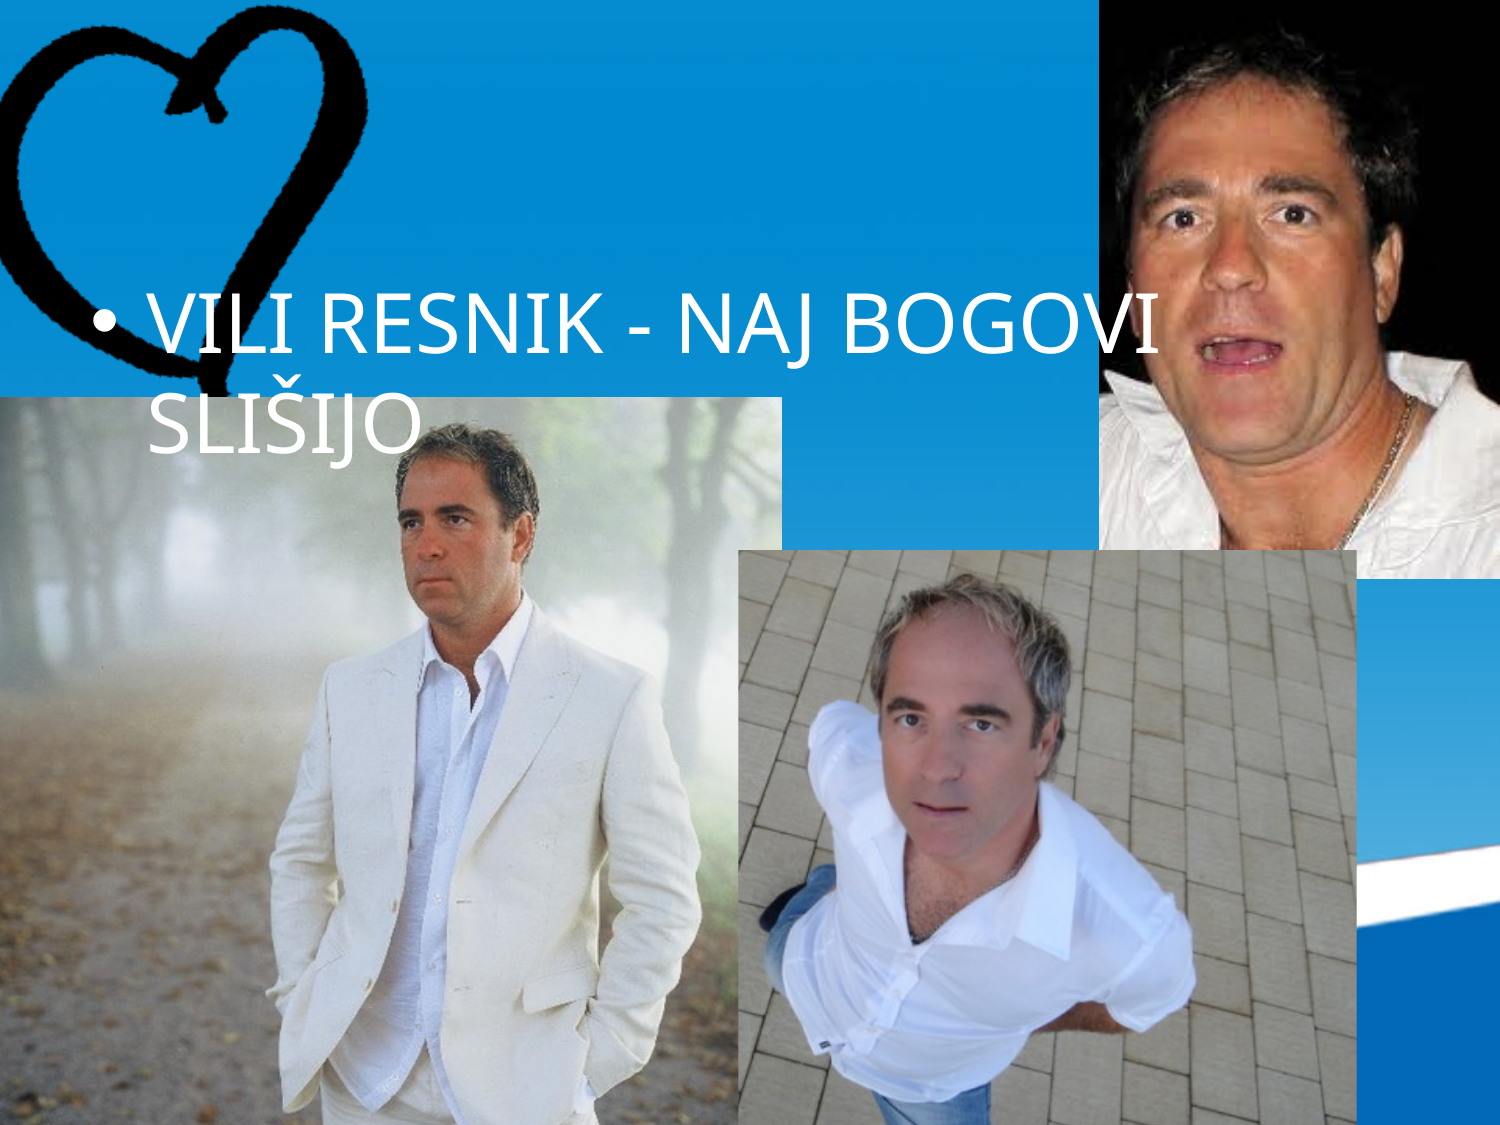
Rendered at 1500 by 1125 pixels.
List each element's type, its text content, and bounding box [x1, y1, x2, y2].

picture [0, 7, 366, 333]
list VILI RESNIK - NAJ BOGOVI SLIŠIJO [75, 262, 1425, 1005]
picture [0, 0, 1500, 1125]
